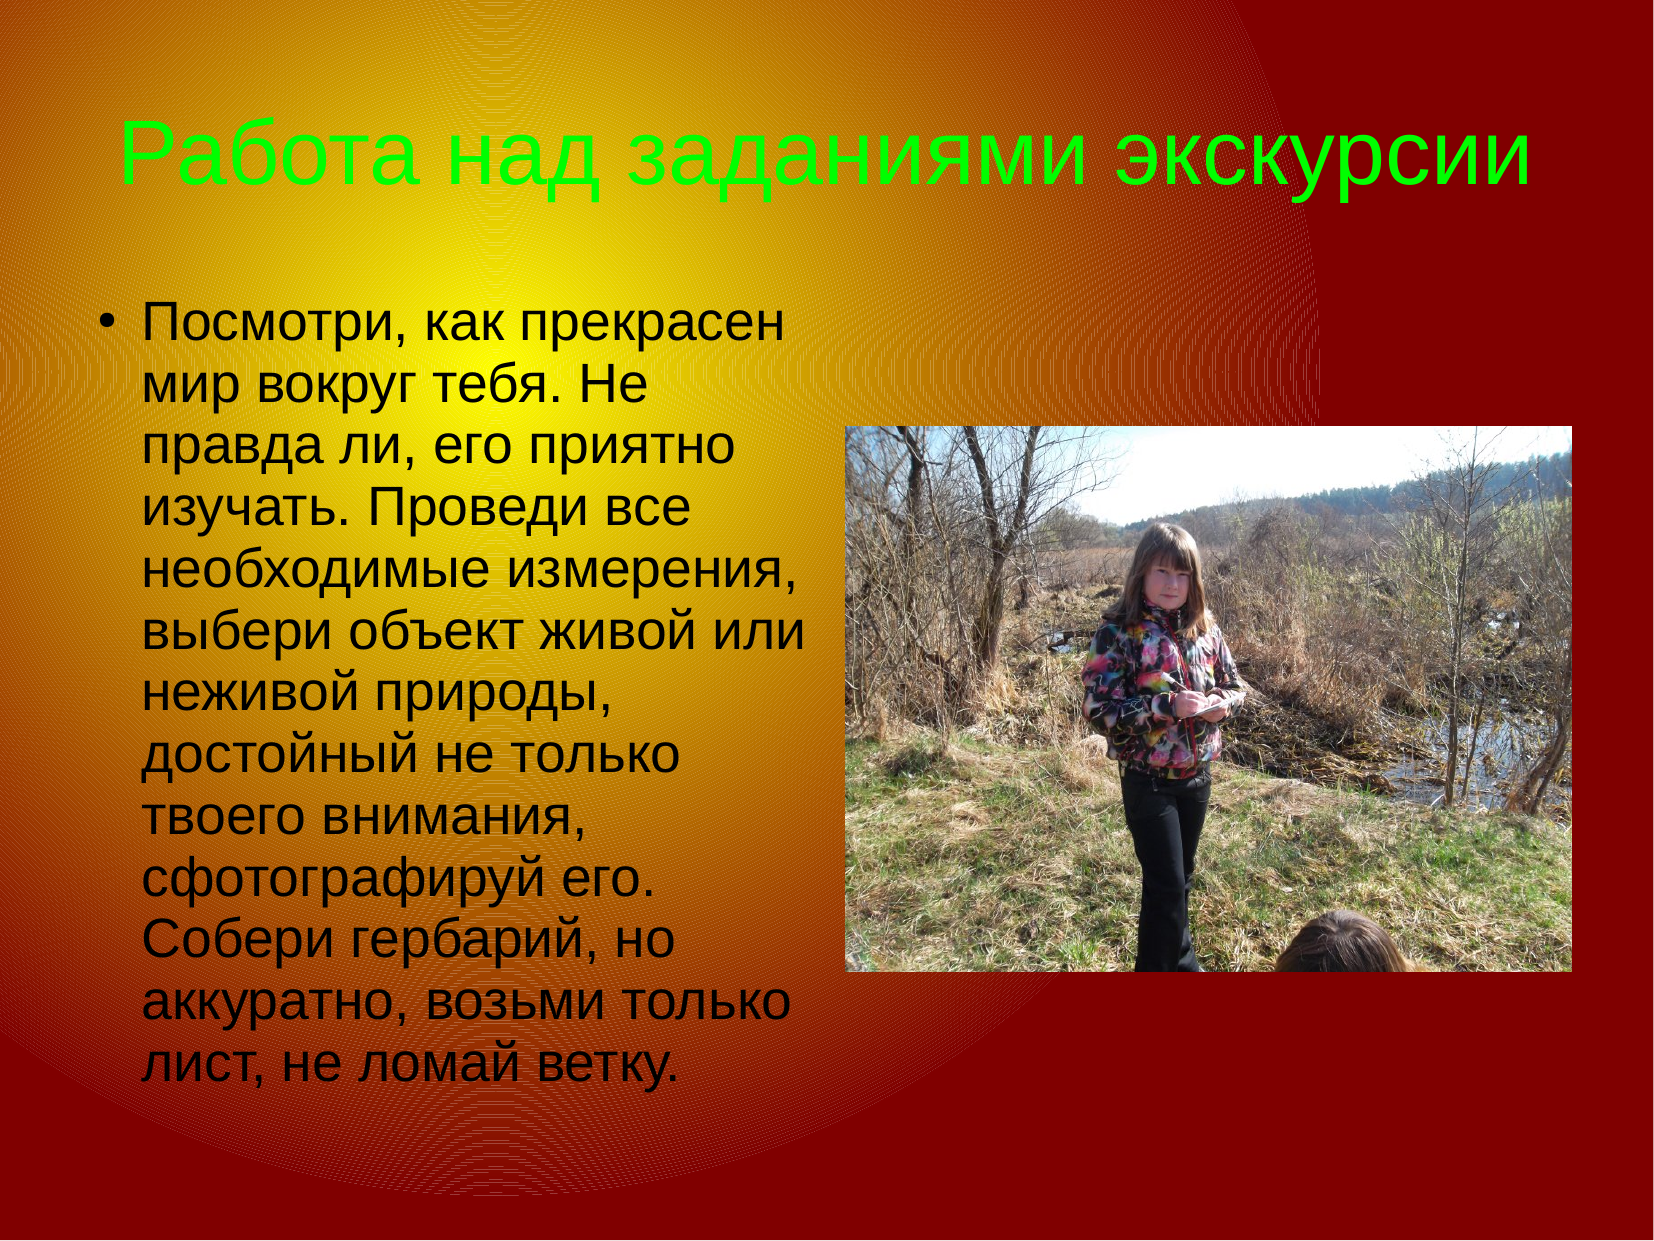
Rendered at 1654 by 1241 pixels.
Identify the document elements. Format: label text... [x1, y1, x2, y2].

title Работа над заданиями экскурсии [82, 49, 1571, 257]
picture [845, 426, 1572, 972]
list Посмотри, как прекрасен мир вокруг тебя. Не правда ли, его приятно изучать. Проведи все необходимые измерения, выбери объект живой или неживой природы, достойный не только твоего внимания, сфотографируй его. Собери гербарий, но аккуратно, возьми только лист, не ломай ветку. [82, 290, 809, 1109]
